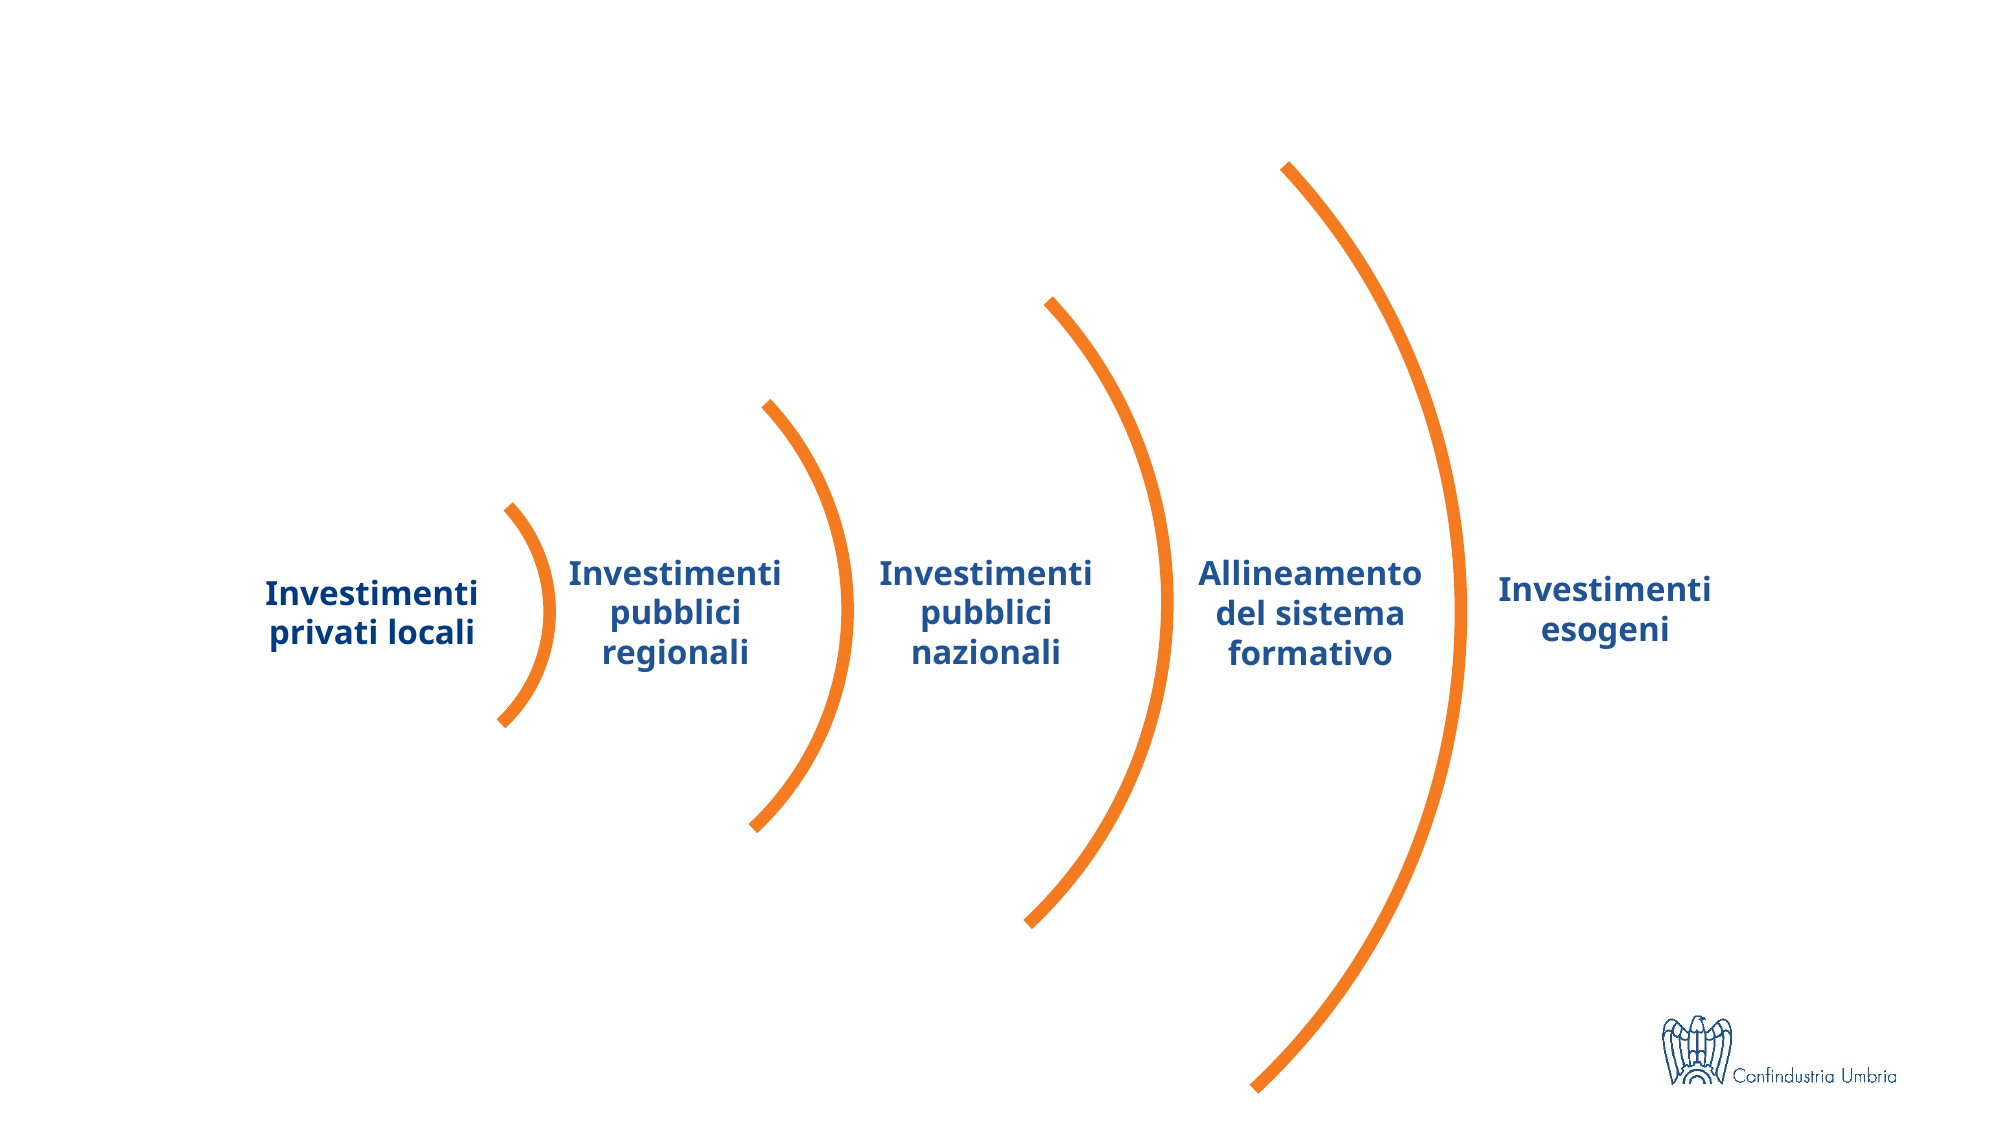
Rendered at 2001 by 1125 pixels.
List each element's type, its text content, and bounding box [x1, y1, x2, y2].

picture [1661, 982, 1906, 1088]
text_box Investimenti pubblici regionali [544, 552, 808, 671]
text_box Investimenti privati locali [240, 552, 504, 671]
text_box Investimenti pubblici nazionali [854, 552, 1118, 671]
text_box Investimenti esogeni [1455, 549, 1756, 668]
text_box Allineamento del sistema formativo [1180, 553, 1441, 672]
